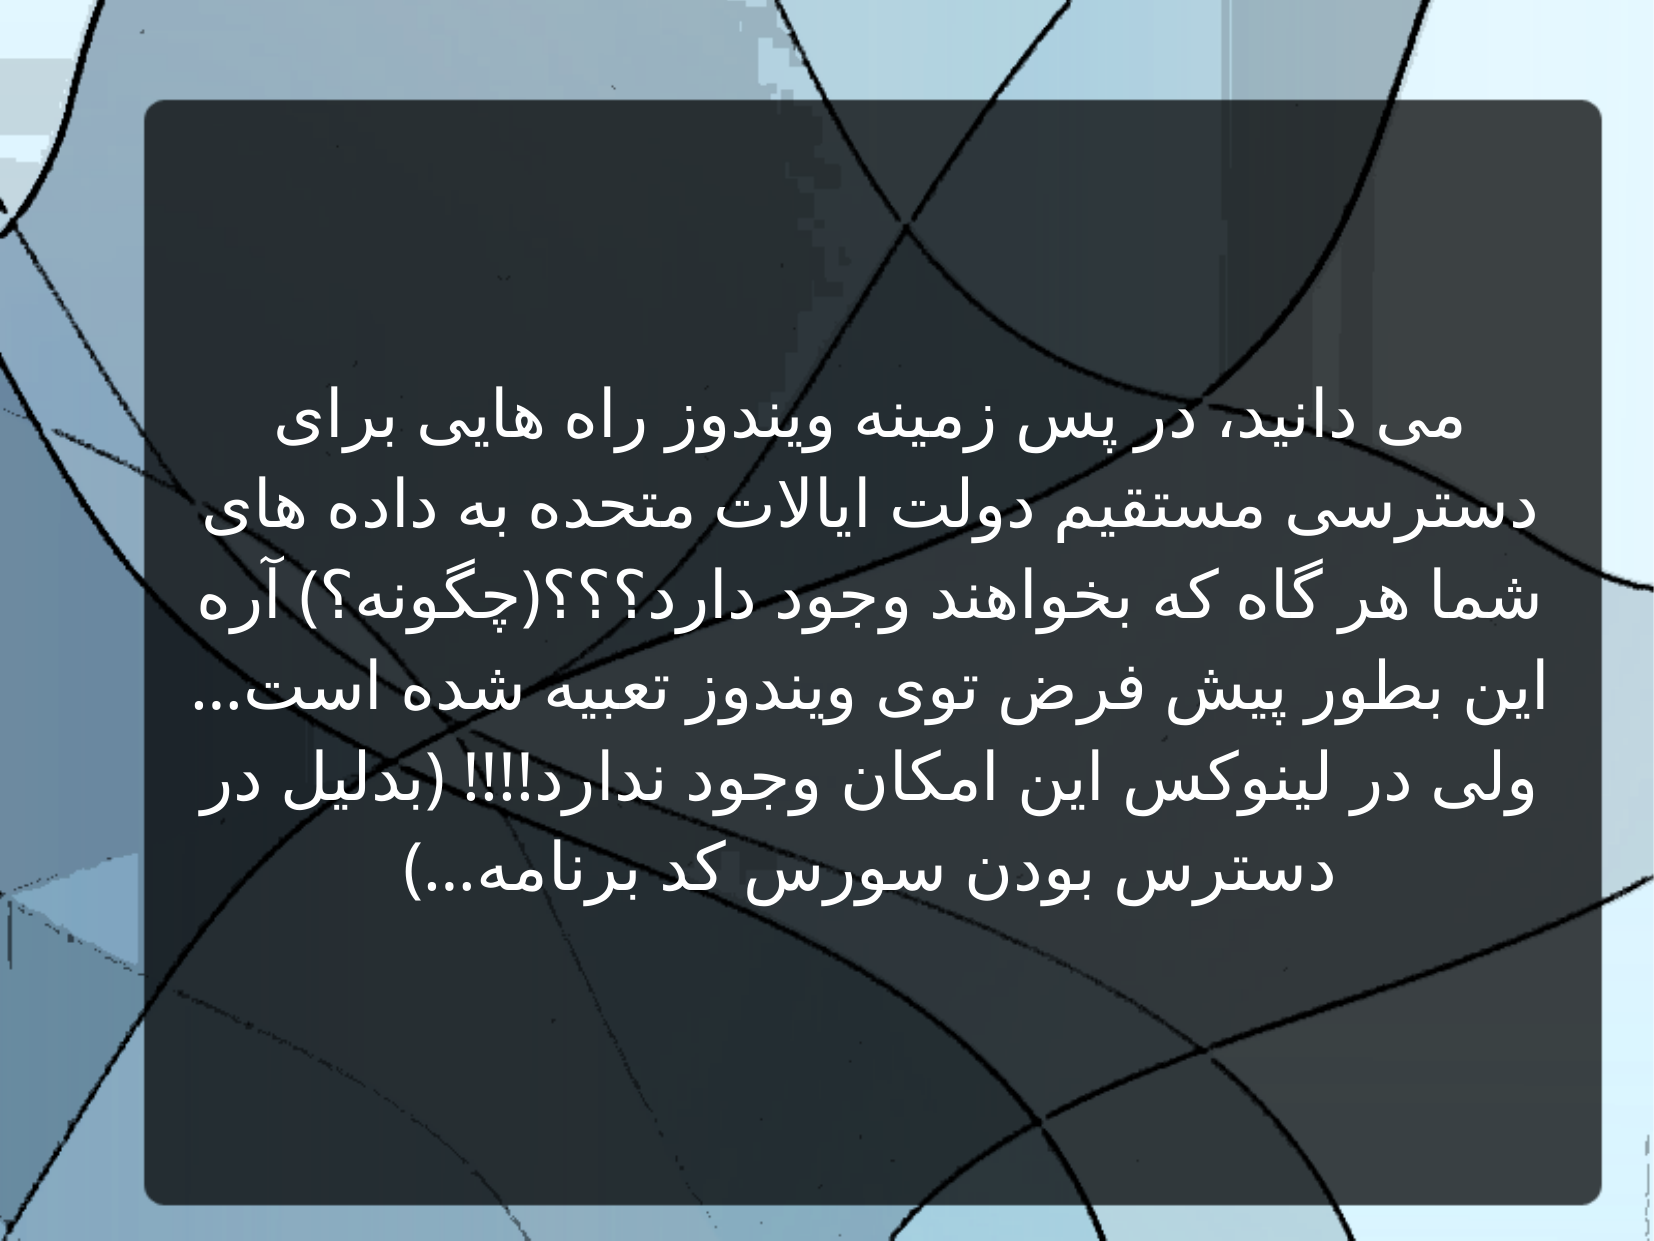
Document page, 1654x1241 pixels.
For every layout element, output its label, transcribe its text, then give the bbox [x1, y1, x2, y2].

picture [0, 0, 1654, 1241]
subtitle می دانید، در پس زمینه ویندوز راه هایی برای دسترسی مستقیم دولت ایالات متحده به داده های شما هر گاه که بخواهند وجود دارد؟؟؟(چگونه؟) آره این بطور پیش فرض توی ویندوز تعبیه شده است… ولی در لینوکس این امکان وجود ندارد!!!! (بدلیل در دسترس بودن سورس کد برنامه…) [159, 115, 1583, 1161]
